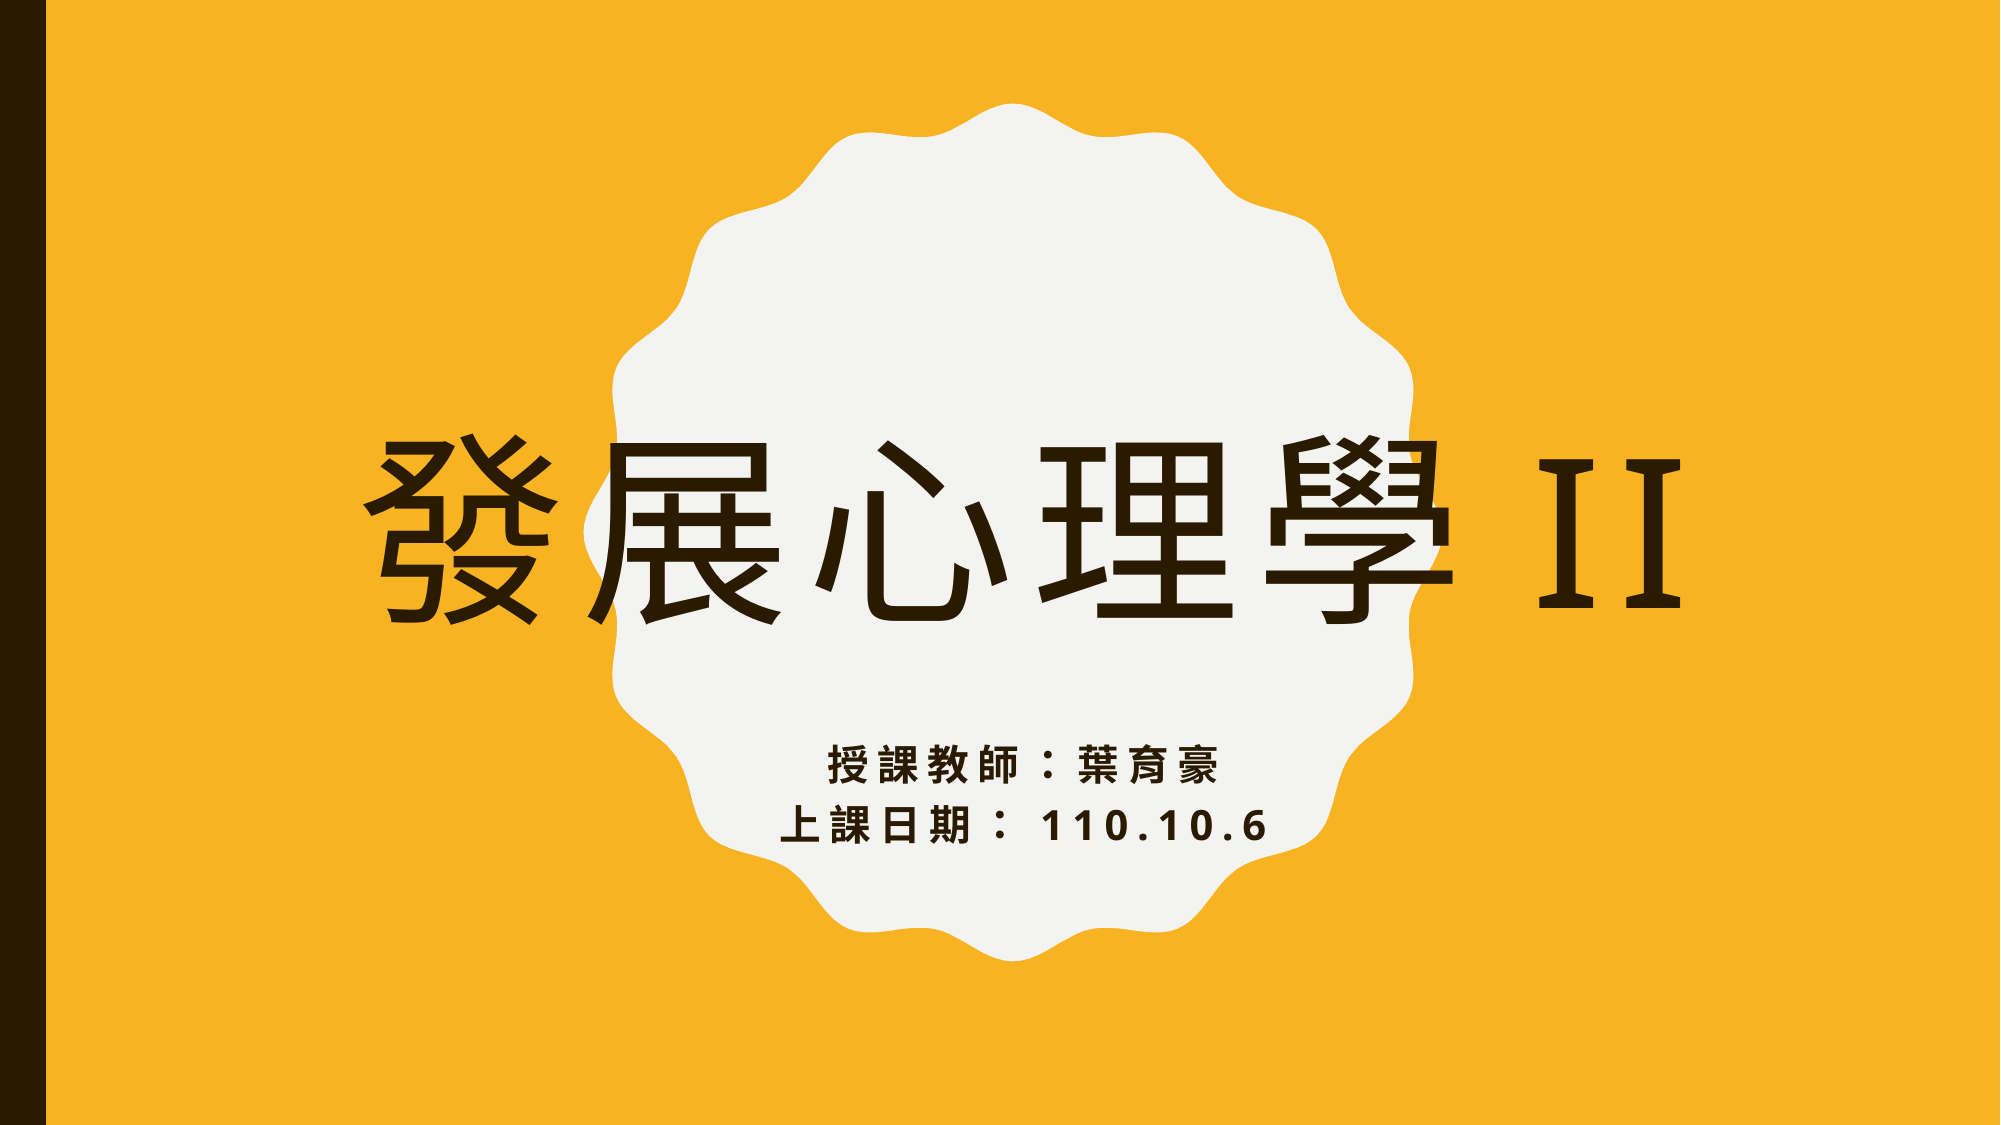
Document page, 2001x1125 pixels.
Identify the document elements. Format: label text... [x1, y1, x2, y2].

subtitle 授課教師：葉育豪 上課日期：110.10.6 [363, 737, 1684, 860]
title 發展心理學II [176, 180, 1870, 902]
